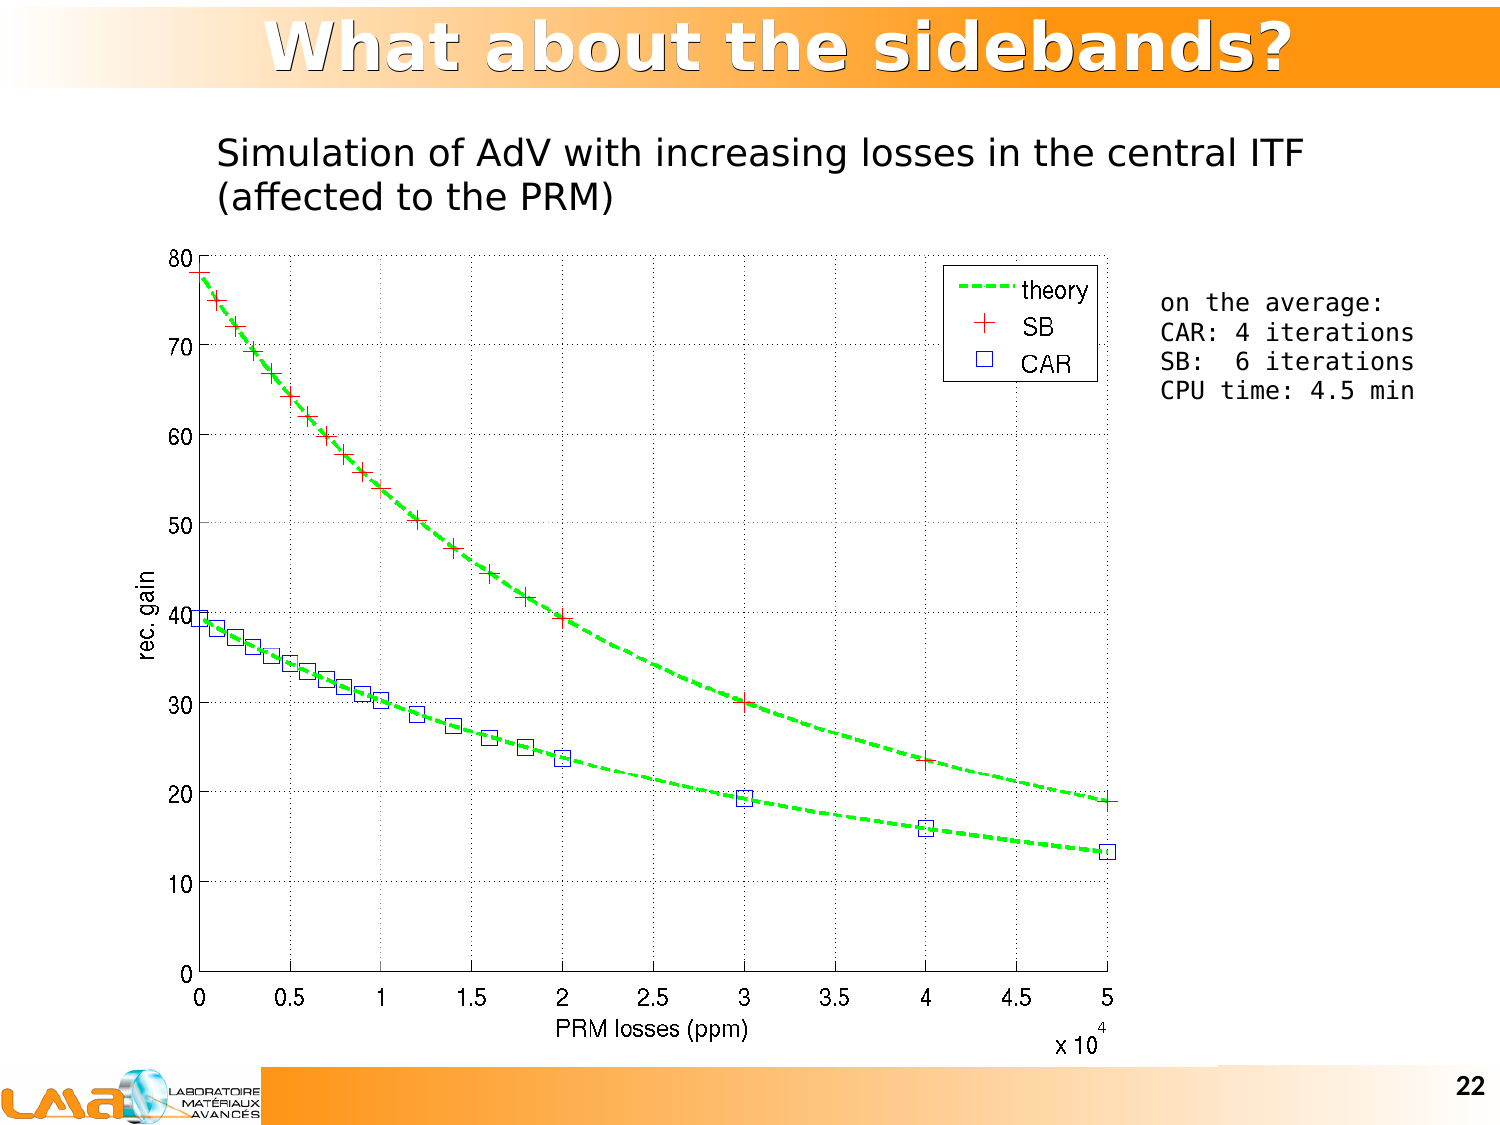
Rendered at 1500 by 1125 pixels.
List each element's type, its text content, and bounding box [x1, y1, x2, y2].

picture [0, 188, 1218, 1125]
text_box on the average: CAR: 4 iterations SB: 6 iterations CPU time: 4.5 min [1145, 281, 1441, 414]
text_box Simulation of AdV with increasing losses in the central ITF (affected to the PRM) [201, 124, 1299, 227]
title What about the sidebands? [0, 7, 1500, 88]
